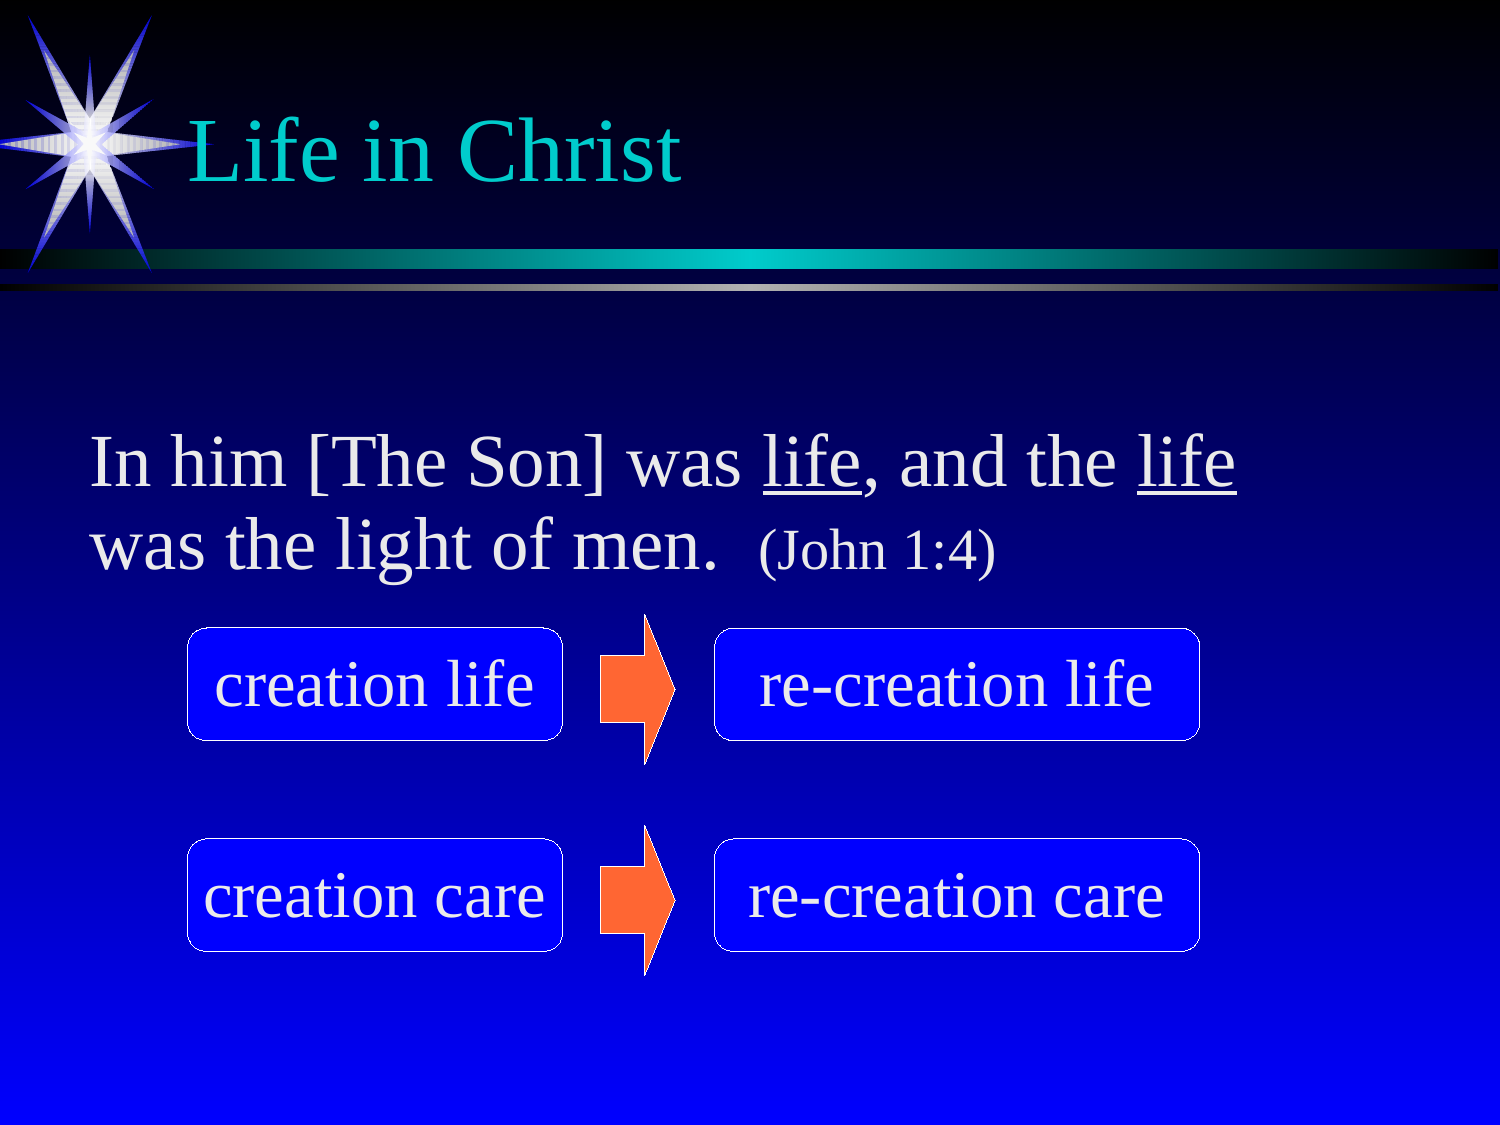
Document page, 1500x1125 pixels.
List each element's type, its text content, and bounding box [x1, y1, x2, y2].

text_box re-creation care [714, 838, 1200, 952]
text_box In him [The Son] was life, and the life was the light of men. (John 1:4) [75, 412, 1351, 594]
title Life in Christ [181, 63, 1463, 237]
text_box [600, 614, 676, 765]
text_box [600, 825, 676, 976]
text_box creation care [187, 838, 563, 952]
text_box re-creation life [714, 628, 1200, 741]
text_box creation life [187, 627, 563, 741]
